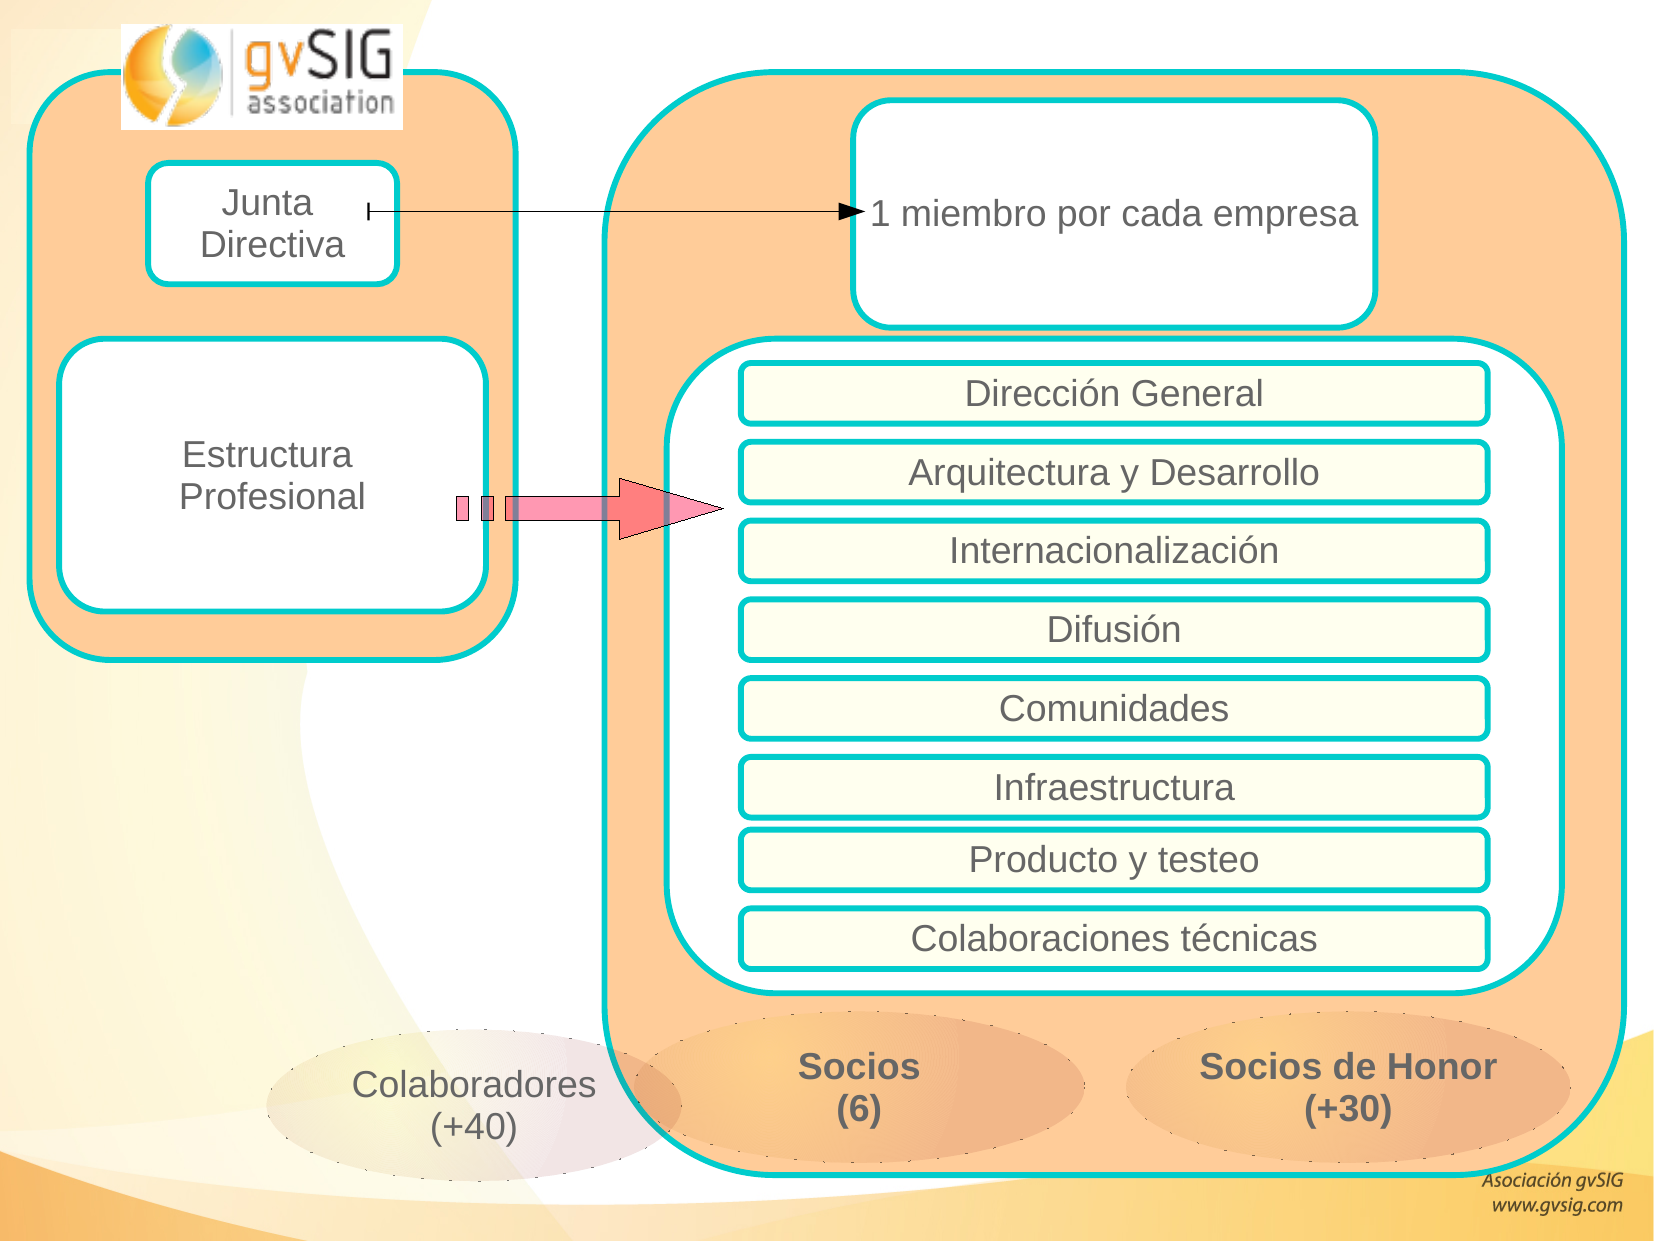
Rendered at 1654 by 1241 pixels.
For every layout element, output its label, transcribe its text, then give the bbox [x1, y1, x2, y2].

text_box Socios de Honor (+30) [1126, 1011, 1571, 1163]
text_box 1 miembro por cada empresa [853, 100, 1376, 328]
text_box Dirección General [740, 363, 1488, 424]
text_box Difusión [740, 599, 1488, 661]
text_box Junta Directiva [148, 162, 398, 285]
picture [0, 0, 1654, 1241]
text_box Producto y testeo [740, 829, 1488, 891]
text_box Colaboraciones técnicas [740, 908, 1488, 970]
text_box Estructura Profesional [59, 338, 486, 612]
text_box Colaboradores (+40) [266, 1029, 671, 1182]
text_box Infraestructura [740, 756, 1488, 818]
text_box Internacionalización [740, 520, 1488, 582]
text_box Socios (6) [634, 1011, 1085, 1163]
text_box Comunidades [740, 678, 1488, 739]
text_box [29, 72, 1625, 1176]
text_box Arquitectura y Desarrollo [740, 441, 1488, 503]
